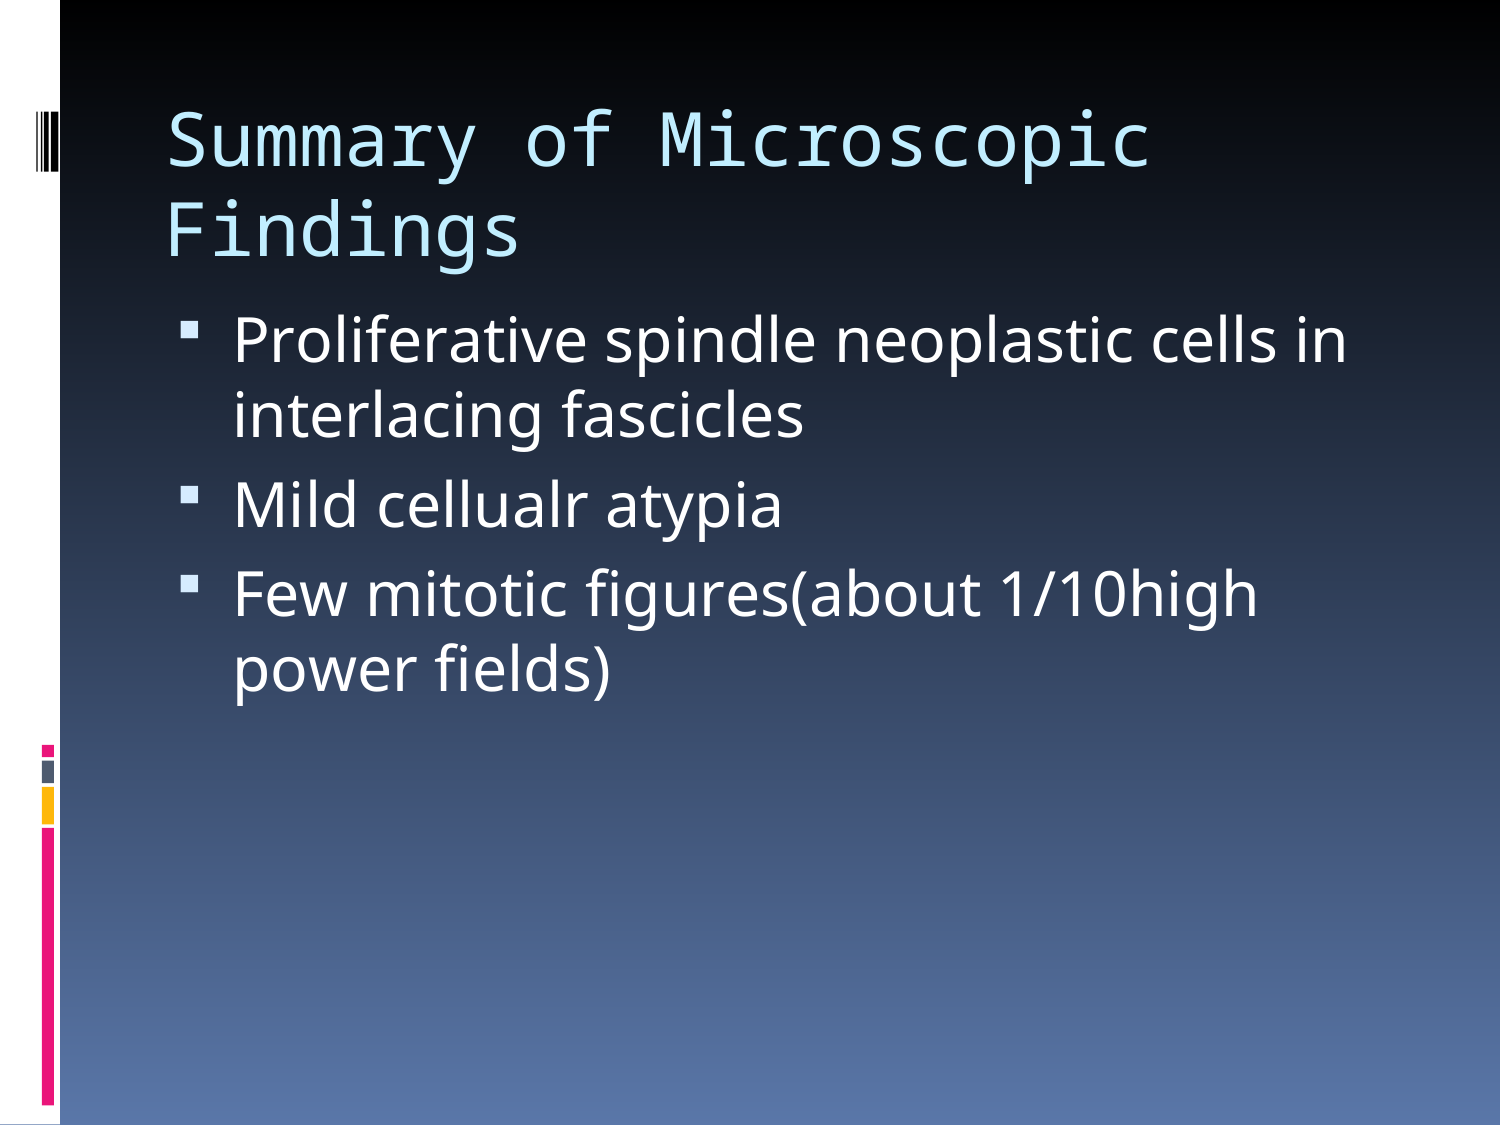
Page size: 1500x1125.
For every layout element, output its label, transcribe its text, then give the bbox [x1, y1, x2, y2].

title Summary of Microscopic Findings [150, 84, 1426, 235]
list Proliferative spindle neoplastic cells in interlacing fascicles Mild cellualr atypia Few mitotic figures(about 1/10high power fields) [150, 292, 1426, 1043]
